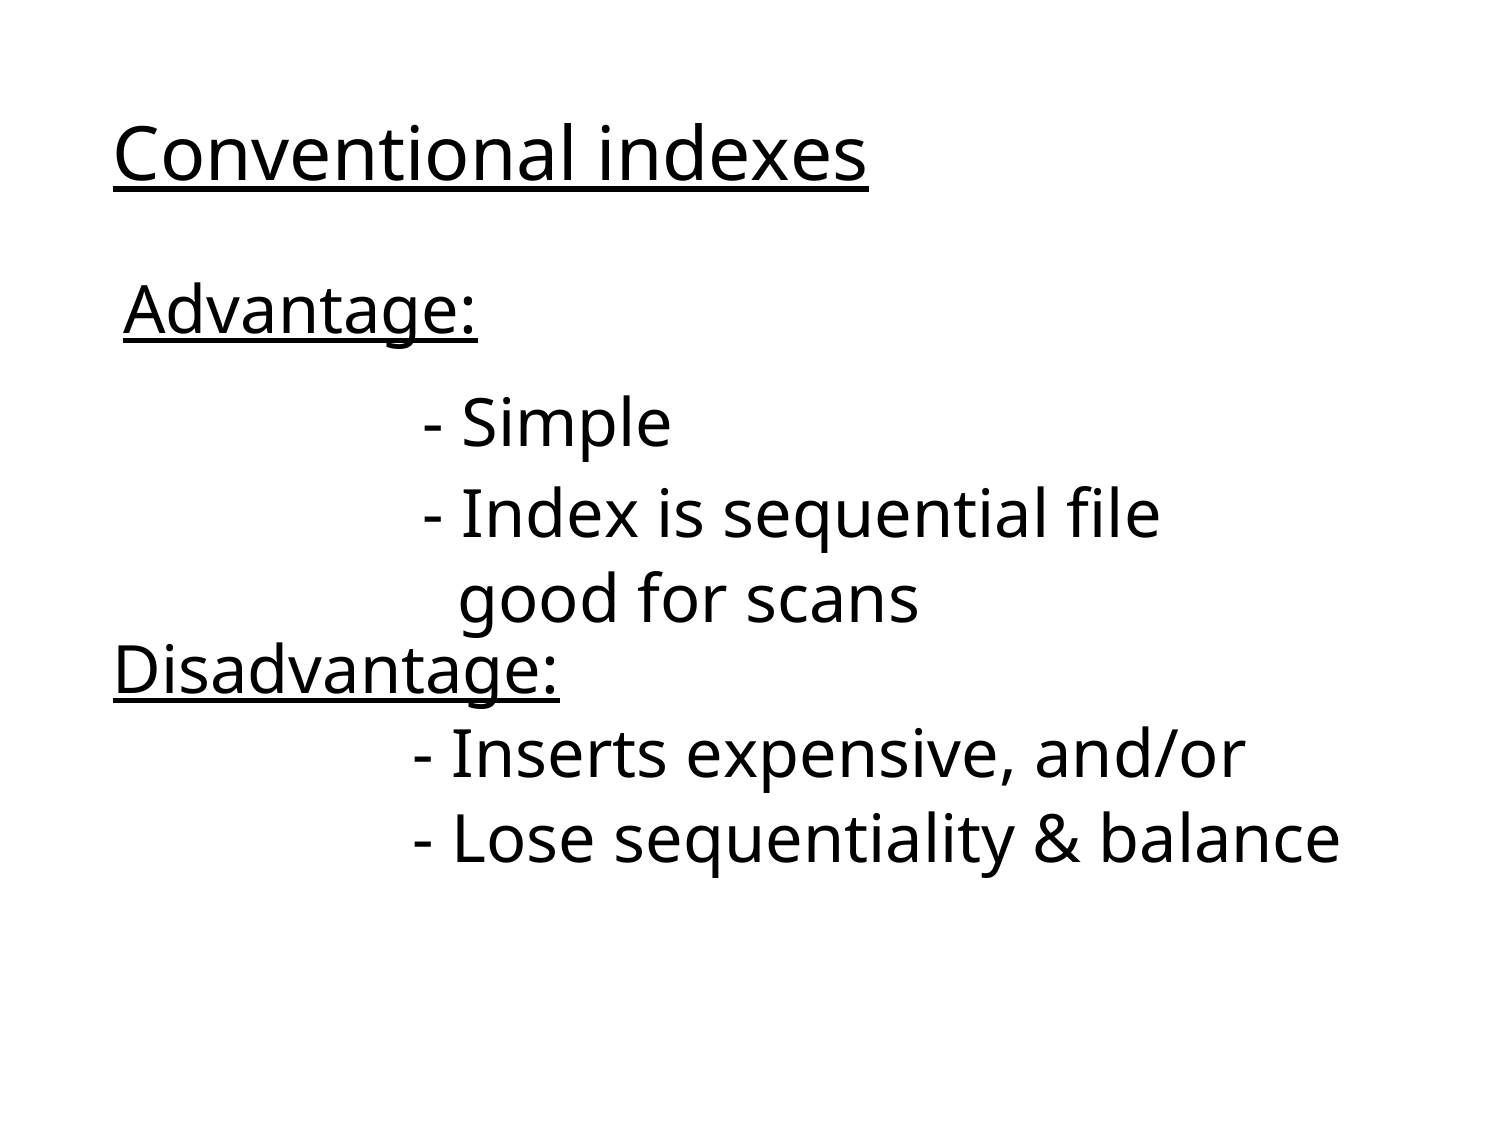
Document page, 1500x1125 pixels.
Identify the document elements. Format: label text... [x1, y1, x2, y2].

title Conventional indexes [97, 54, 1373, 242]
list Advantage: - Simple - Index is sequential file good for scans [108, 247, 1384, 603]
list Disadvantage: - Inserts expensive, and/or - Lose sequentiality & balance [97, 631, 1500, 875]
